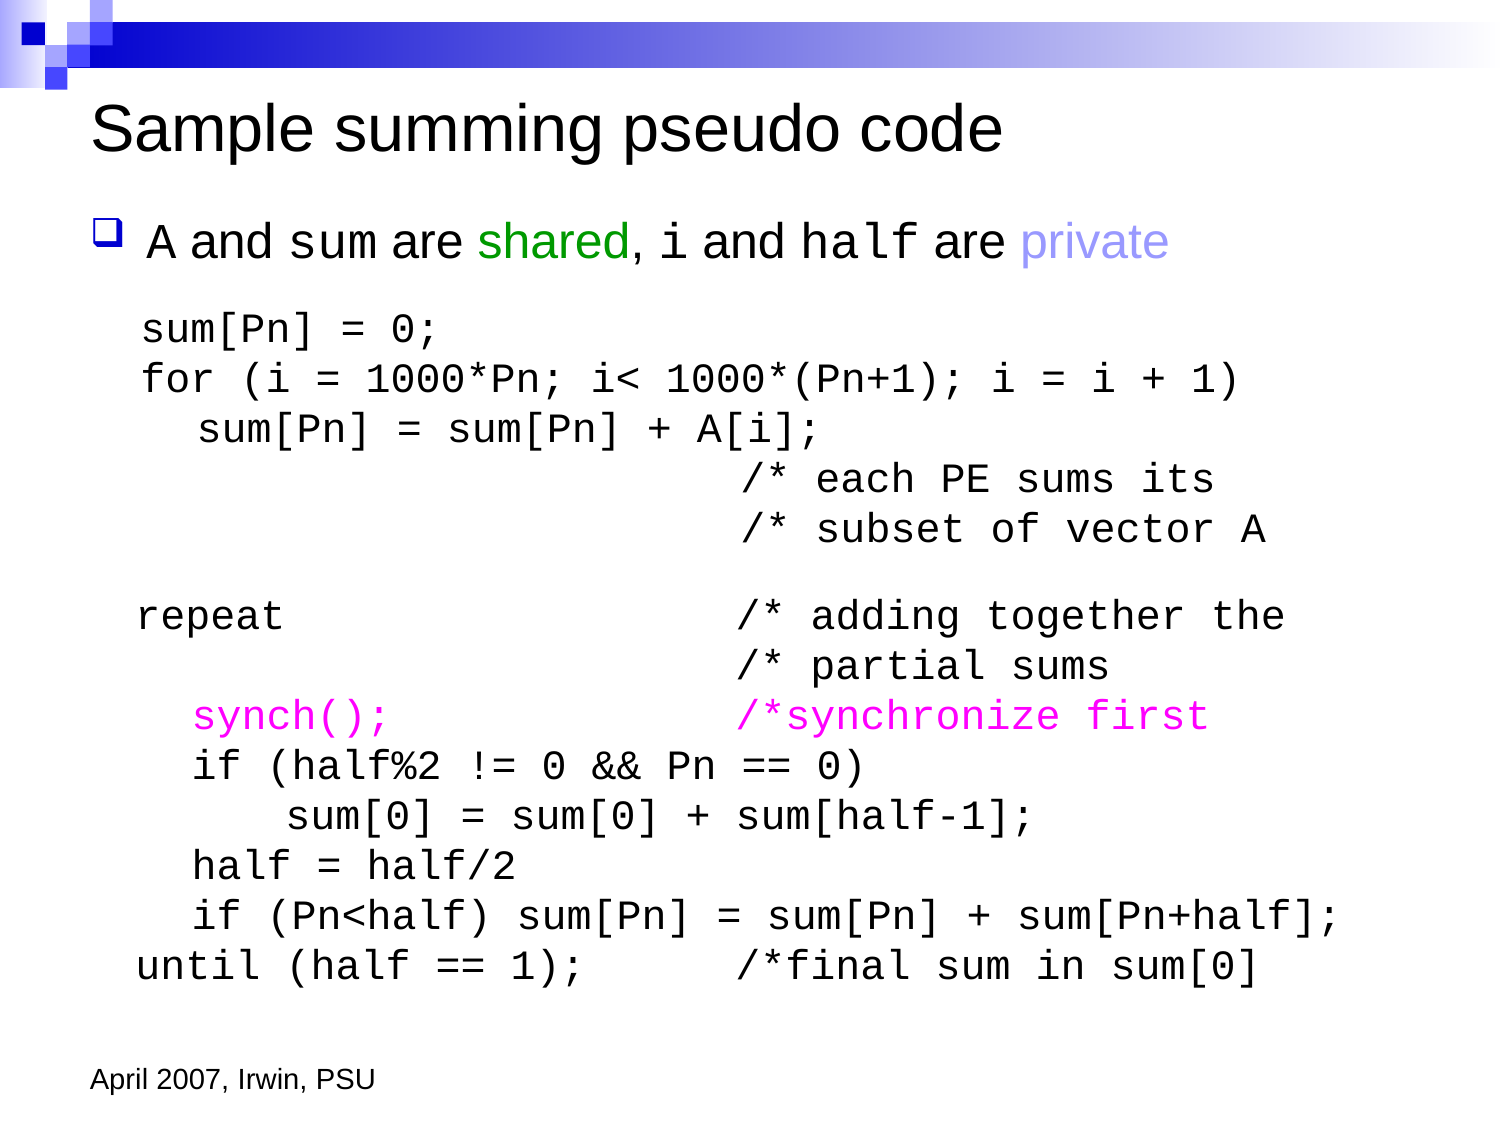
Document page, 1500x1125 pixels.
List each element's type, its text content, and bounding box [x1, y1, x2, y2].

text_box repeat /* adding together the /* partial sums synch(); /*synchronize first if (half%2 != 0 && Pn == 0) sum[0] = sum[0] + sum[half-1]; half = half/2 if (Pn<half) sum[Pn] = sum[Pn] + sum[Pn+half]; until (half == 1); /*final sum in sum[0] [125, 583, 1388, 993]
title Sample summing pseudo code [75, 74, 1426, 175]
list A and sum are shared, i and half are private [75, 212, 1426, 281]
text_box April 2007, Irwin, PSU [74, 1024, 426, 1103]
text_box sum[Pn] = 0; for (i = 1000*Pn; i< 1000*(Pn+1); i = i + 1) sum[Pn] = sum[Pn] + A[i]; /* each PE sums its /* subset of vector A [125, 292, 1453, 552]
